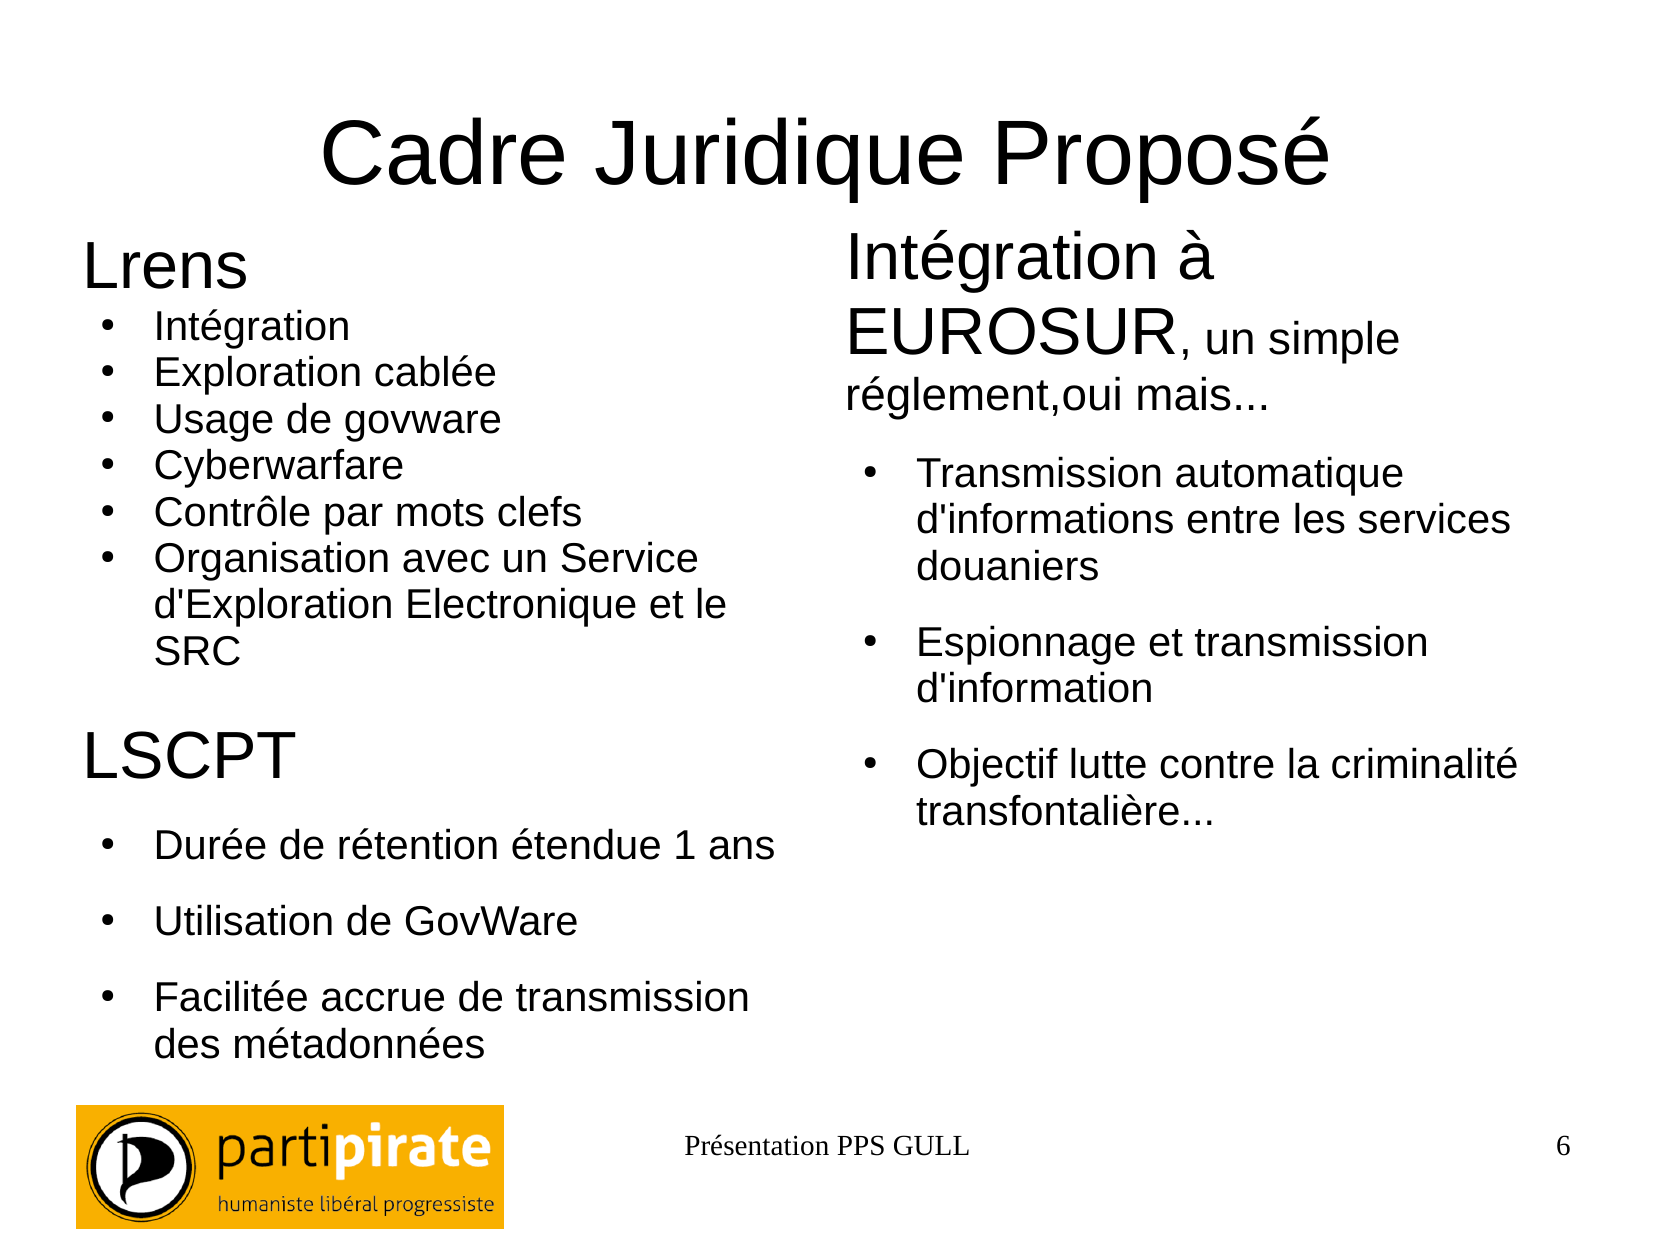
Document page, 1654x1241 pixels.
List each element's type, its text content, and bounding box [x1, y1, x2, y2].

list Intégration à EUROSUR, un simple réglement,oui mais... Transmission automatique d'informations entre les services douaniers Espionnage et transmission d'information Objectif lutte contre la criminalité transfontalière... [845, 219, 1572, 1038]
title Cadre Juridique Proposé [82, 49, 1571, 257]
list Lrens Intégration Exploration cablée Usage de govware Cyberwarfare Contrôle par mots clefs Organisation avec un Service d'Exploration Electronique et le SRC [82, 227, 809, 717]
list LSCPT Durée de rétention étendue 1 ans Utilisation de GovWare Facilitée accrue de transmission des métadonnées [82, 717, 809, 1109]
picture [76, 1105, 504, 1229]
